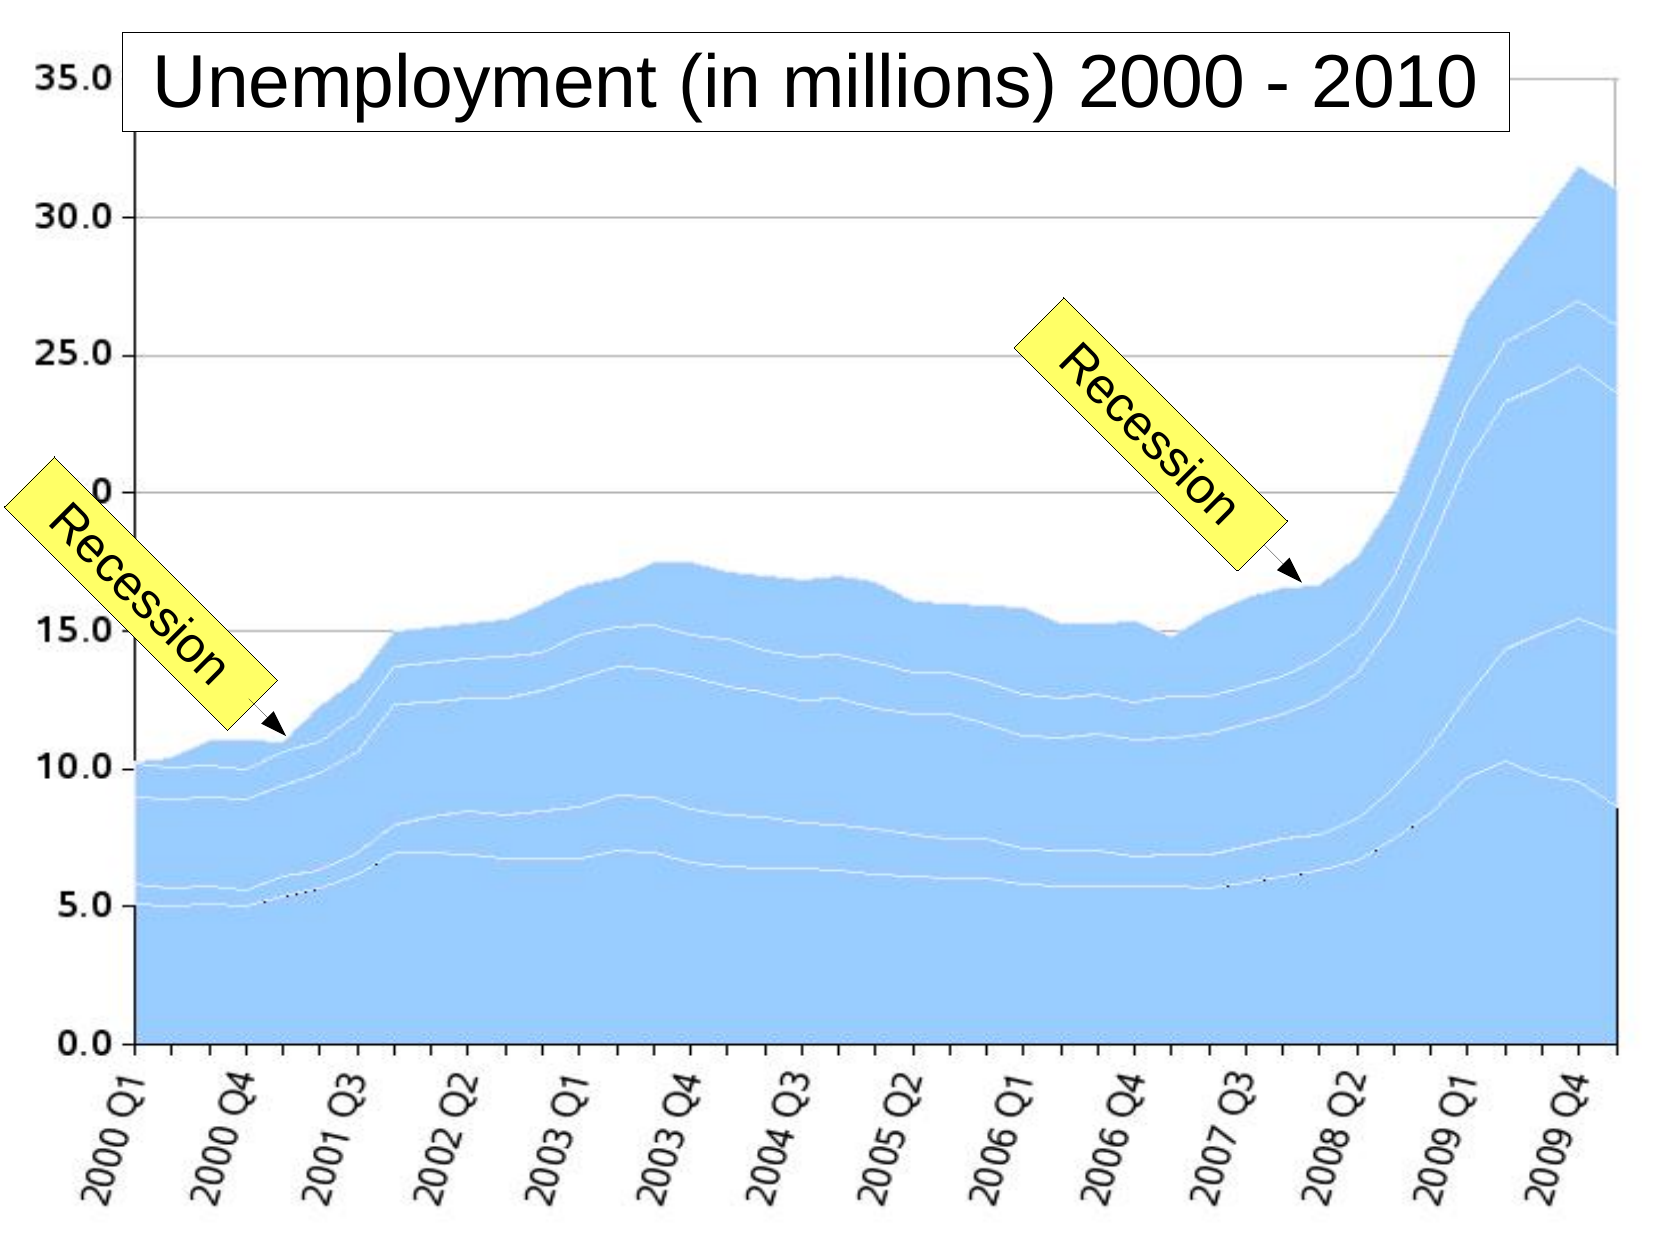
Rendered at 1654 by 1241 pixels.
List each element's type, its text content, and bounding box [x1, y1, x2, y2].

text_box Unemployment (in millions) 2000 - 2010 [122, 32, 1510, 132]
picture [0, 35, 1651, 1237]
text_box Recession [1014, 297, 1288, 571]
text_box Recession [4, 456, 278, 731]
